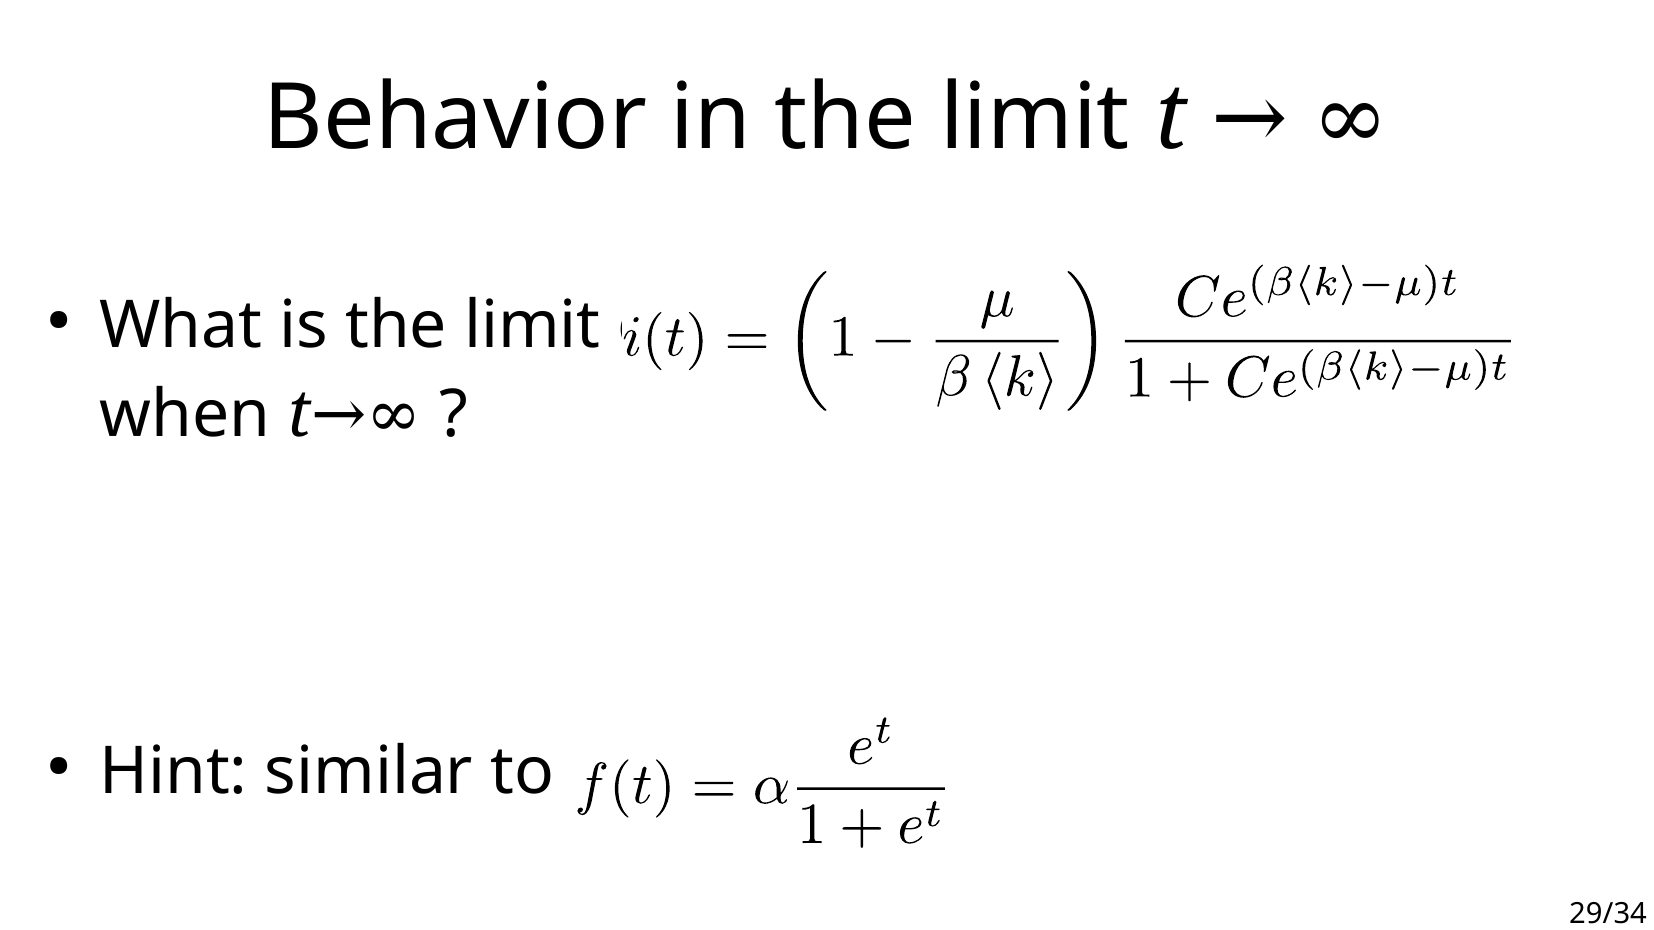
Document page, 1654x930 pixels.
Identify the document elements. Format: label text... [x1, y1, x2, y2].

title Behavior in the limit t → ∞ [82, 1, 1571, 225]
list What is the limit of when t→∞ ? Hint: similar to [29, 276, 1518, 816]
text_box [574, 717, 945, 848]
text_box [622, 264, 1511, 411]
